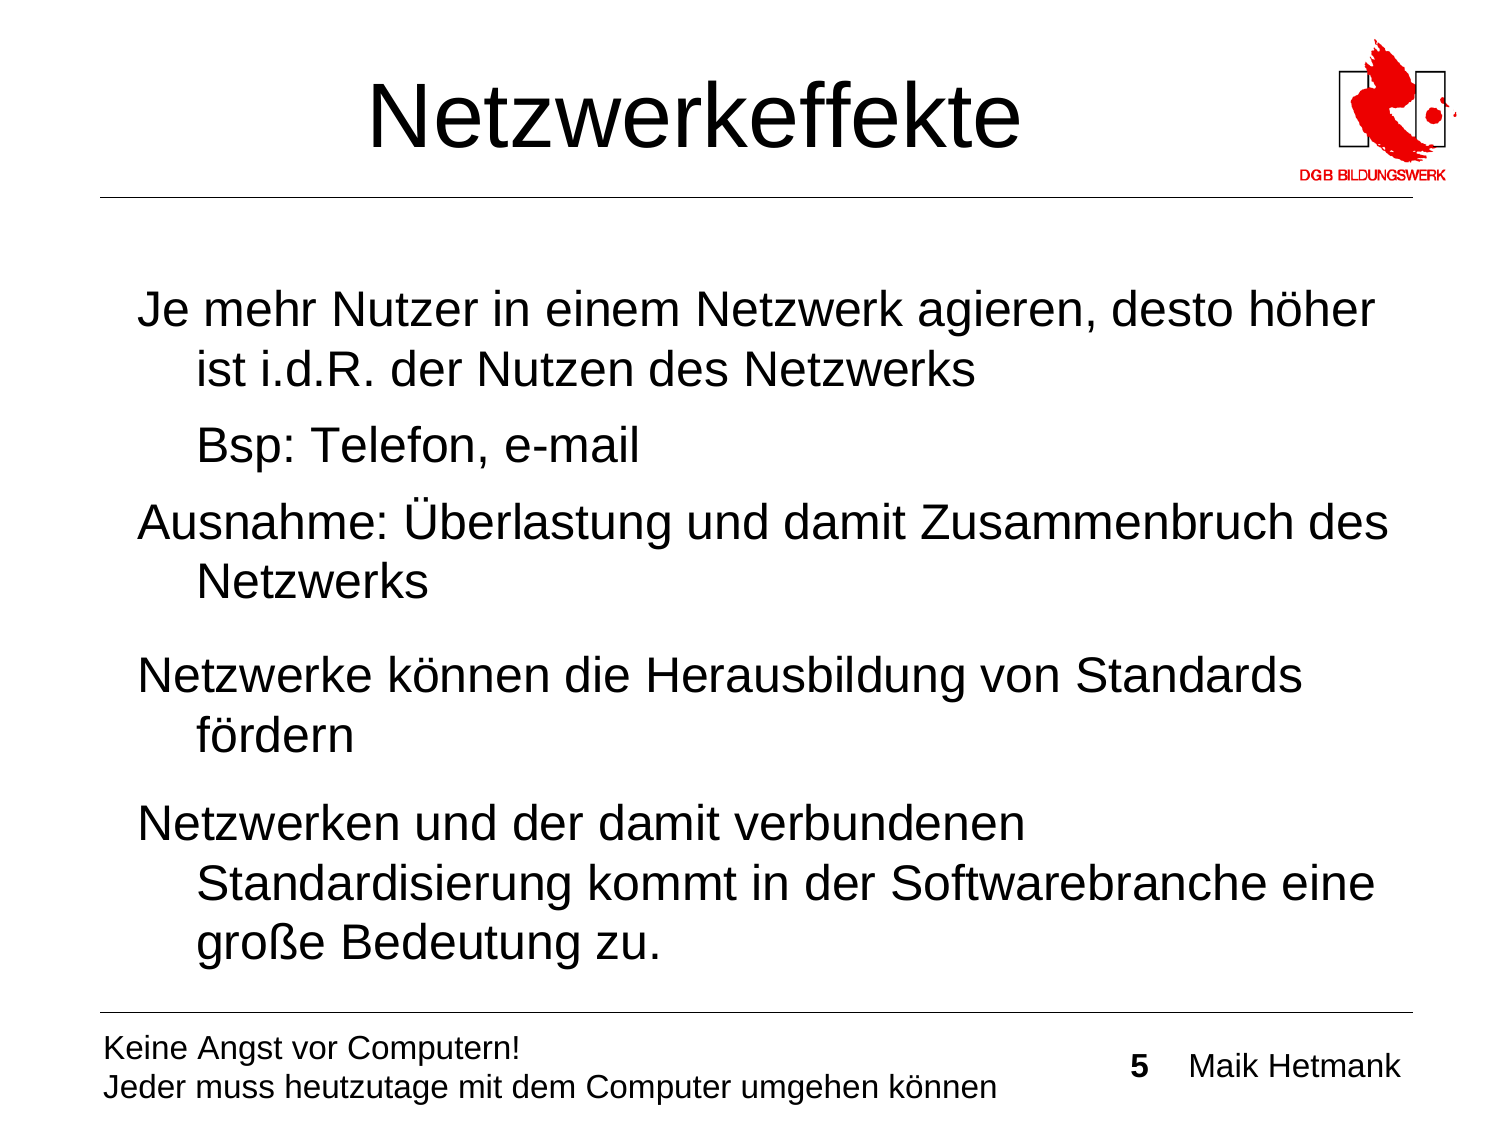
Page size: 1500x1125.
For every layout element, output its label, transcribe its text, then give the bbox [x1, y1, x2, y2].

text_box Bsp: Telefon, e-mail [137, 413, 1407, 472]
text_box Netzwerke können die Herausbildung von Standards fördern [137, 643, 1407, 760]
title Netzwerkeffekte [87, 49, 1305, 175]
text_box Ausnahme: Überlastung und damit Zusammenbruch des Netzwerks [137, 490, 1407, 606]
picture [1299, 37, 1457, 181]
text_box Je mehr Nutzer in einem Netzwerk agieren, desto höher ist i.d.R. der Nutzen des Netzwerks [137, 277, 1407, 393]
text_box Netzwerken und der damit verbundenen Standardisierung kommt in der Softwarebranche eine große Bedeutung zu. [137, 791, 1407, 967]
